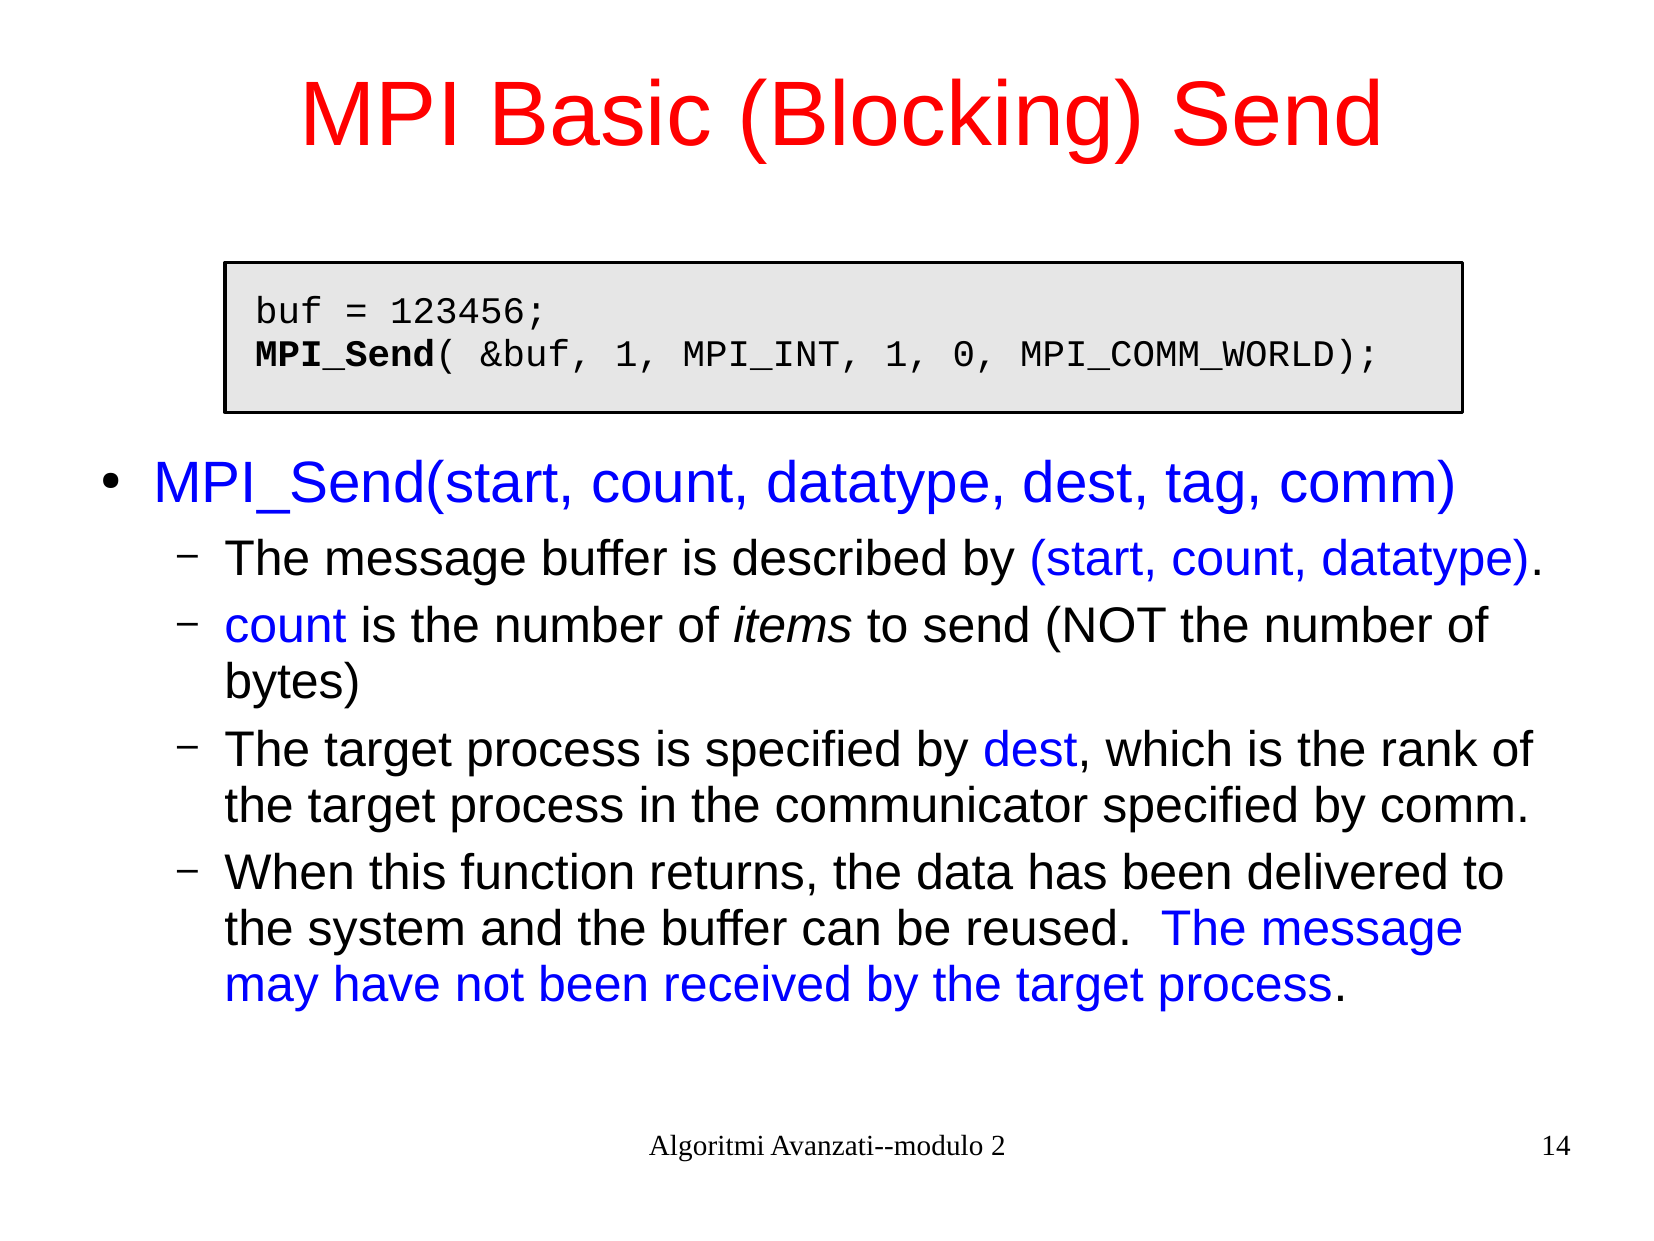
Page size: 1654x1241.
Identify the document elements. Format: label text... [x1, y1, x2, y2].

list MPI_Send(start, count, datatype, dest, tag, comm) The message buffer is described by (start, count, datatype). count is the number of items to send (NOT the number of bytes) The target process is specified by dest, which is the rank of the target process in the communicator specified by comm. When this function returns, the data has been delivered to the system and the buffer can be reused. The message may have not been received by the target process. [82, 450, 1571, 1109]
text_box buf = 123456; MPI_Send( &buf, 1, MPI_INT, 1, 0, MPI_COMM_WORLD); [225, 262, 1463, 413]
title MPI Basic (Blocking) Send [82, 49, 1571, 257]
